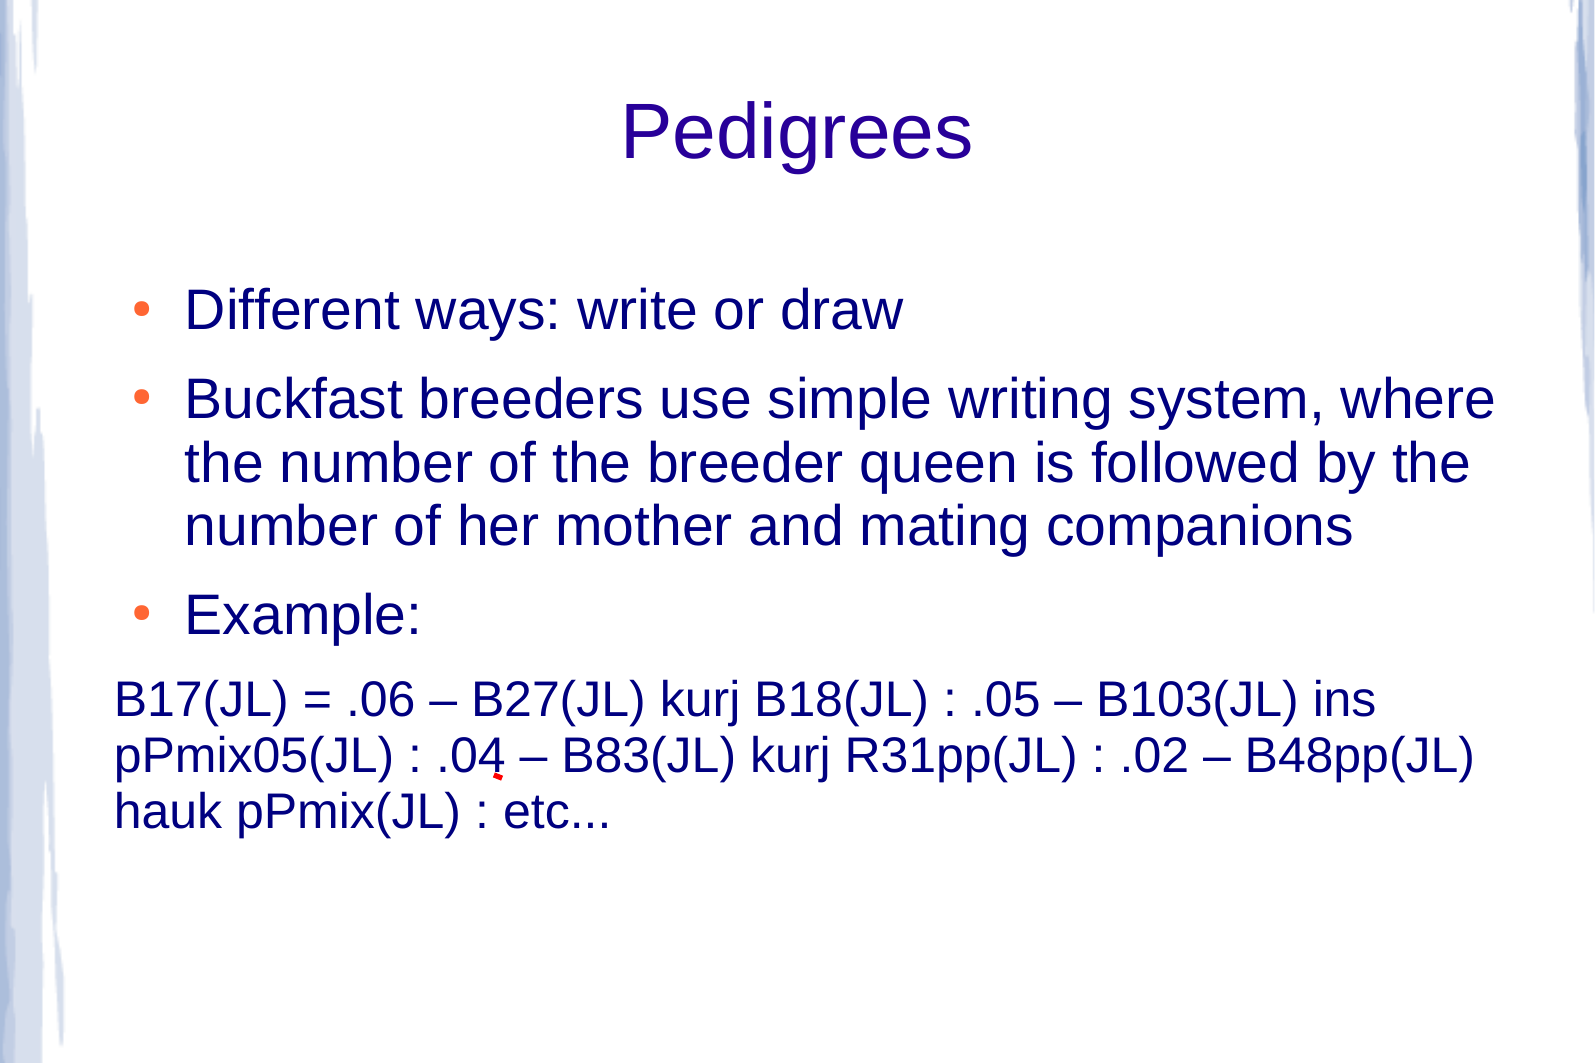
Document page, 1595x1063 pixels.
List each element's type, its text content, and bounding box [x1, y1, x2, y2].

title Pedigrees [79, 42, 1515, 220]
list Different ways: write or draw Buckfast breeders use simple writing system, where the number of the breeder queen is followed by the number of her mother and mating companions Example: B17(JL) = .06 – B27(JL) kurj B18(JL) : .05 – B103(JL) ins pPmix05(JL) : .04 – B83(JL) kurj R31pp(JL) : .02 – B48pp(JL) hauk pPmix(JL) : etc... [113, 278, 1515, 993]
picture [0, 0, 1595, 1063]
